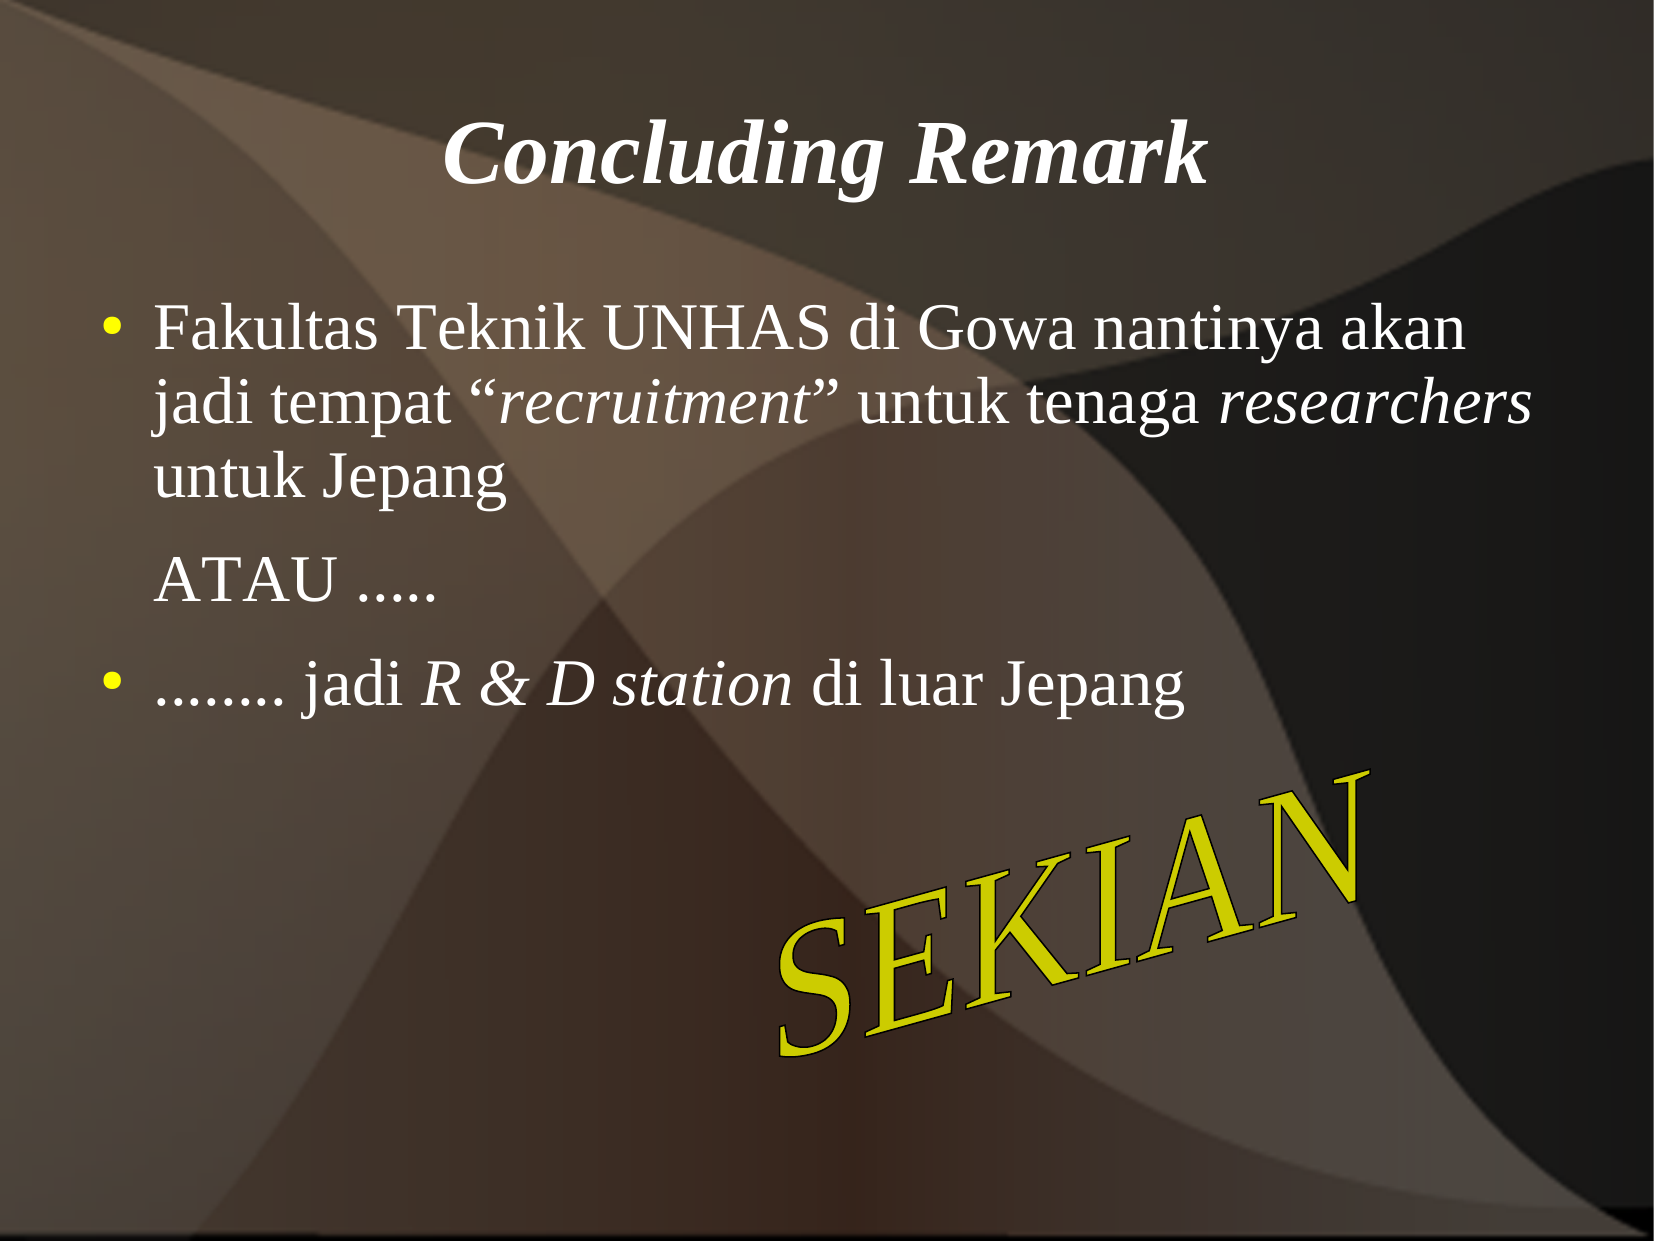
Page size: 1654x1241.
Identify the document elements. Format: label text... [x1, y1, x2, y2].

list Fakultas Teknik UNHAS di Gowa nantinya akan jadi tempat “recruitment” untuk tenaga researchers untuk Jepang ATAU ..... ........ jadi R & D station di luar Jepang [82, 290, 1571, 1010]
text_box SEKIAN [865, 886, 953, 1038]
picture [0, 0, 1654, 1241]
title Concluding Remark [82, 49, 1571, 257]
text_box SEKIAN [779, 917, 851, 1057]
text_box SEKIAN [1136, 814, 1254, 962]
text_box SEKIAN [965, 852, 1079, 1010]
text_box SEKIAN [1086, 835, 1130, 976]
text_box SEKIAN [1259, 769, 1371, 928]
